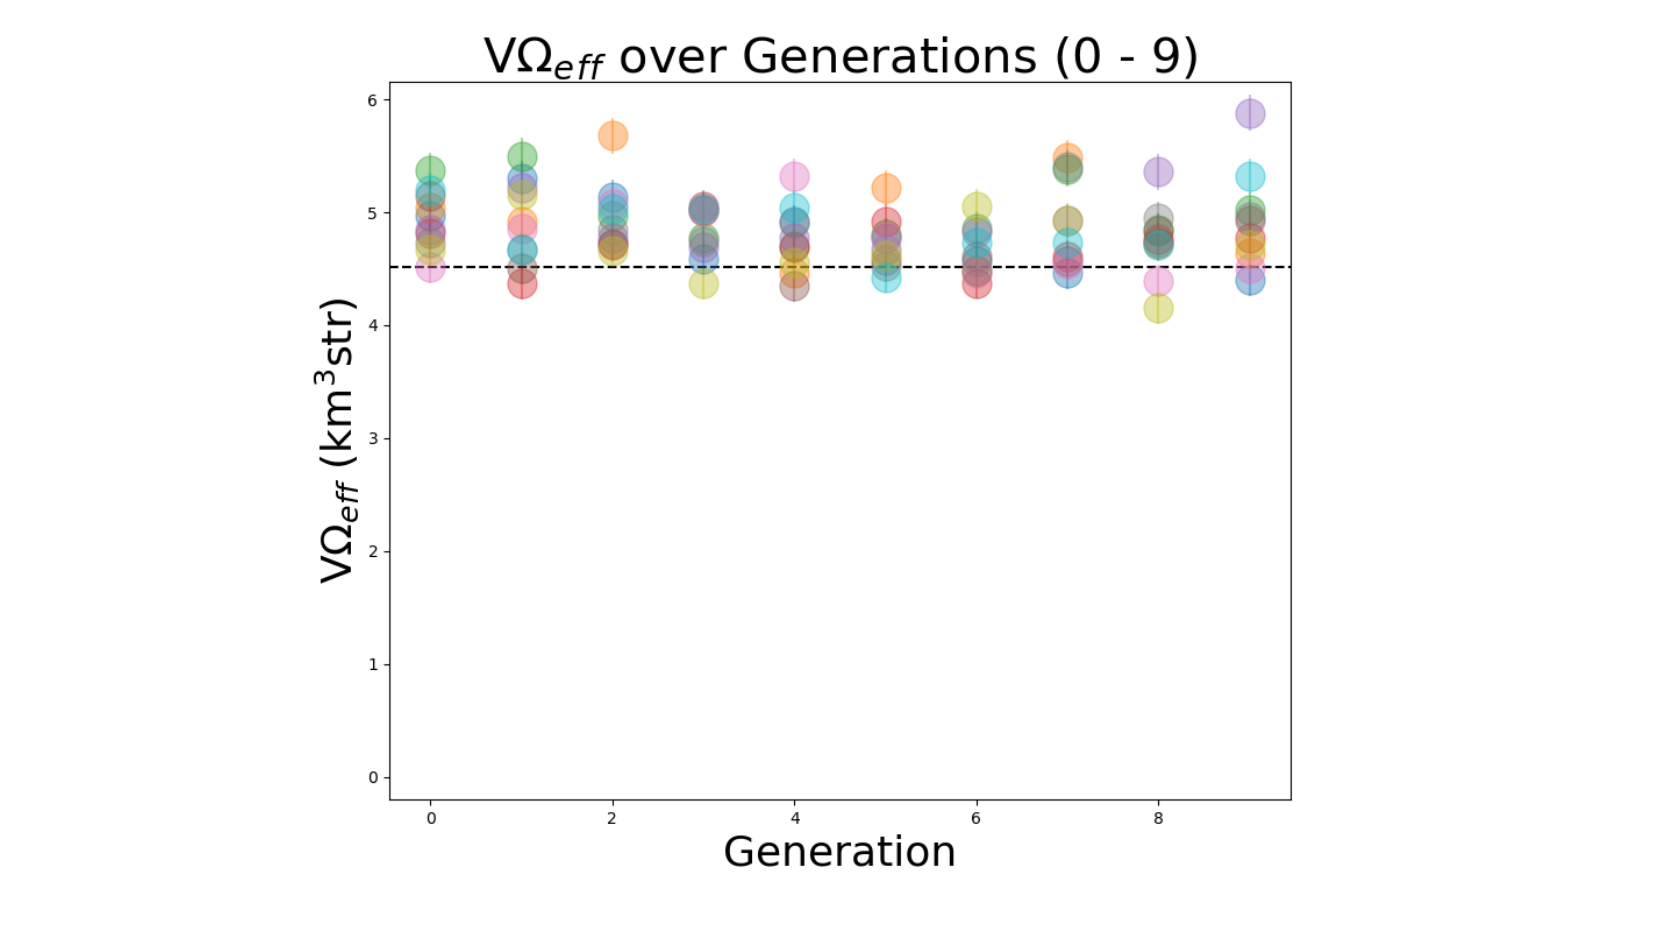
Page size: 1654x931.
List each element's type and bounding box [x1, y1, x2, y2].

picture [244, 0, 1407, 902]
